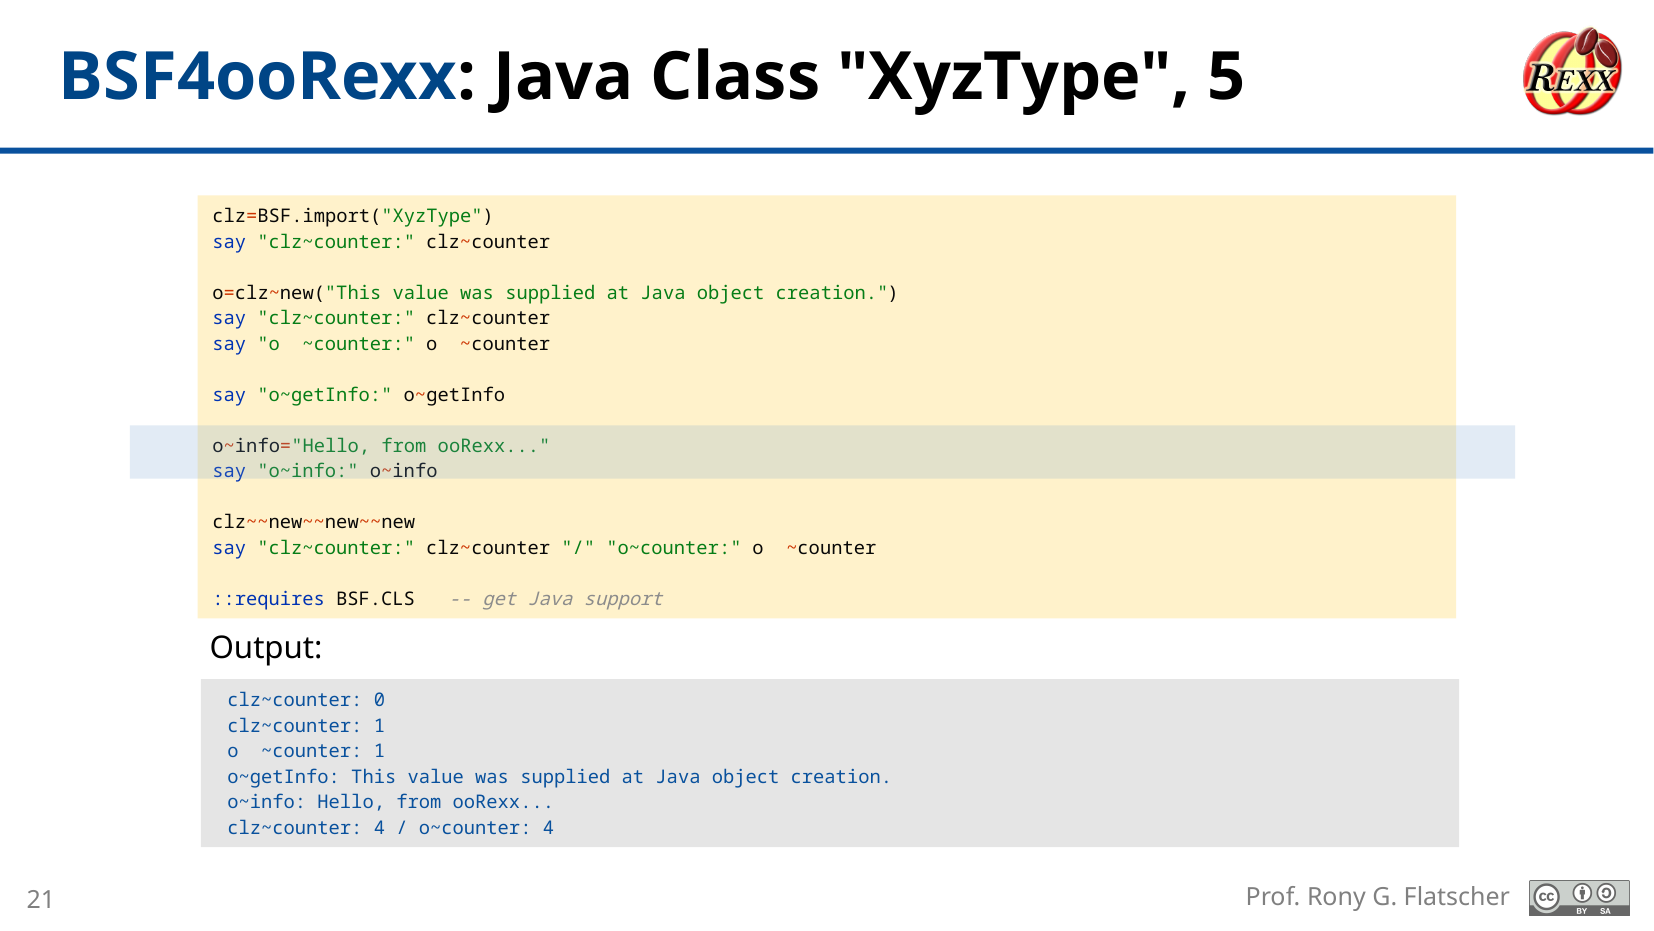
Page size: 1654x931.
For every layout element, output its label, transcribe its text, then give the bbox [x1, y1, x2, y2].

text_box Output: [194, 617, 1375, 674]
title BSF4ooRexx: Java Class "XyzType", 5 [0, 0, 1654, 148]
text_box clz=BSF.import("XyzType") say "clz~counter:" clz~counter o=clz~new("This value was supplied at Java object creation.") say "clz~counter:" clz~counter say "o ~counter:" o ~counter say "o~getInfo:" o~getInfo o~info="Hello, from ooRexx..." say "o~info:" o~info clz~~new~~new~~new say "clz~counter:" clz~counter "/" "o~counter:" o ~counter ::requires BSF.CLS -- get Java support [197, 195, 1457, 425]
text_box clz~counter: 0 clz~counter: 1 o ~counter: 1 o~getInfo: This value was supplied at Java object creation. o~info: Hello, from ooRexx... clz~counter: 4 / o~counter: 4 [200, 679, 1460, 842]
text_box clz=BSF.import("XyzType") say "clz~counter:" clz~counter o=clz~new("This value was supplied at Java object creation.") say "clz~counter:" clz~counter say "o ~counter:" o ~counter say "o~getInfo:" o~getInfo o~info="Hello, from ooRexx..." say "o~info:" o~info clz~~new~~new~~new say "clz~counter:" clz~counter "/" "o~counter:" o ~counter ::requires BSF.CLS -- get Java support [197, 479, 1457, 603]
text_box [129, 425, 1516, 479]
